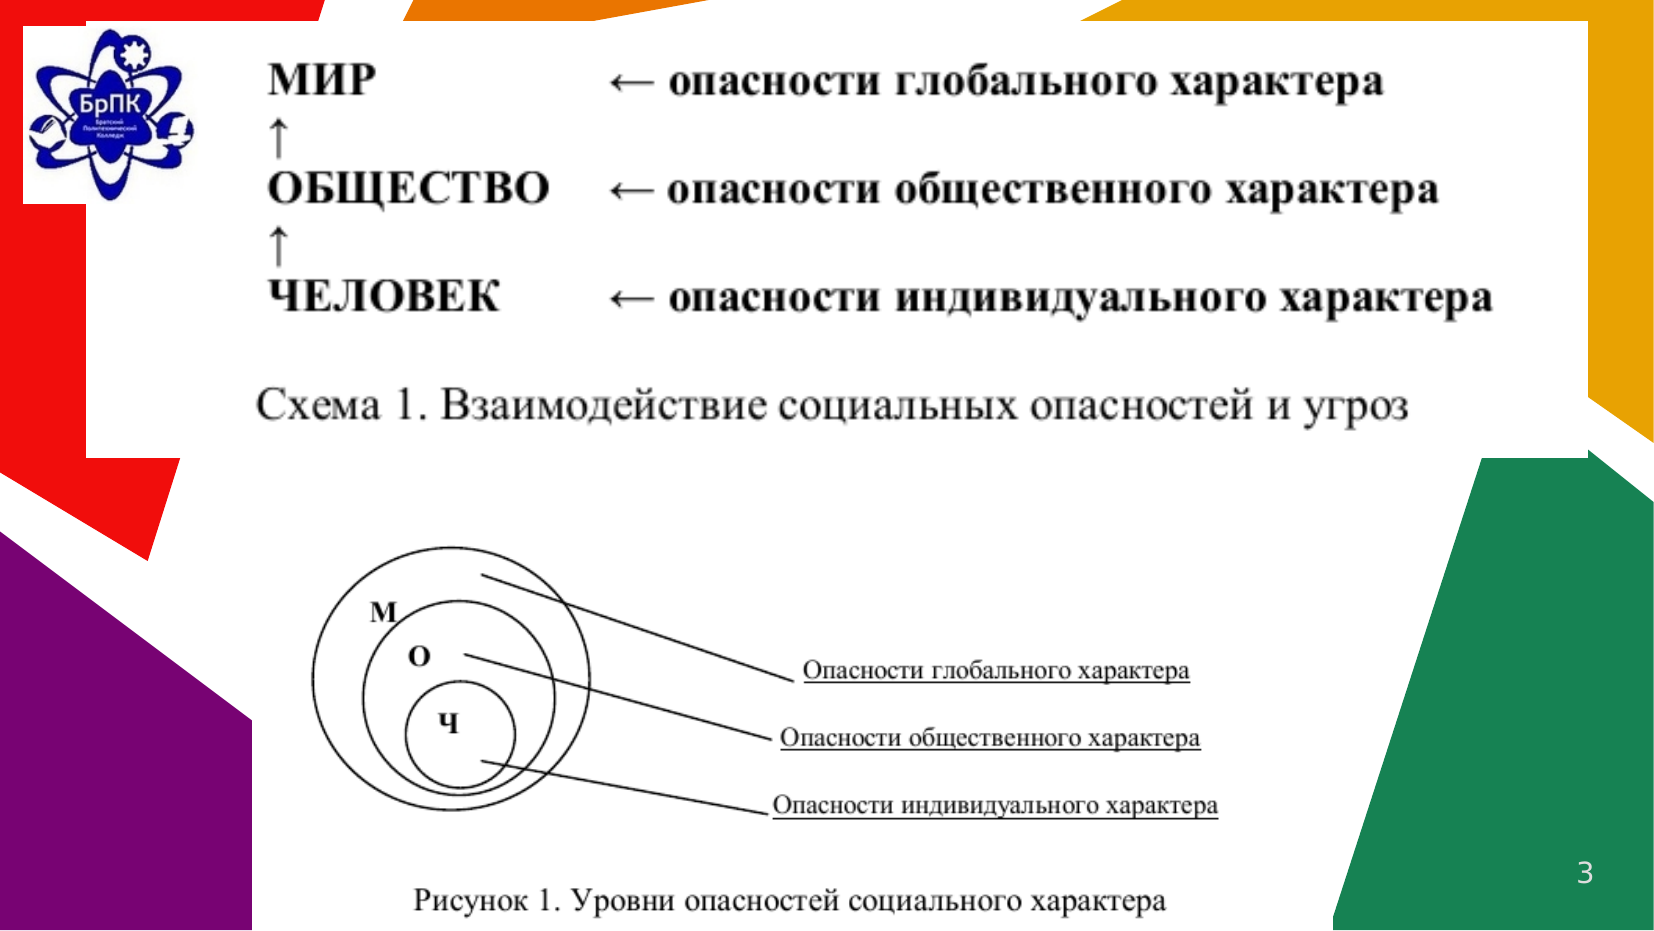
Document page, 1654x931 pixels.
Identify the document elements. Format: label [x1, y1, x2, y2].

picture [23, 21, 1588, 458]
picture [252, 511, 1333, 931]
